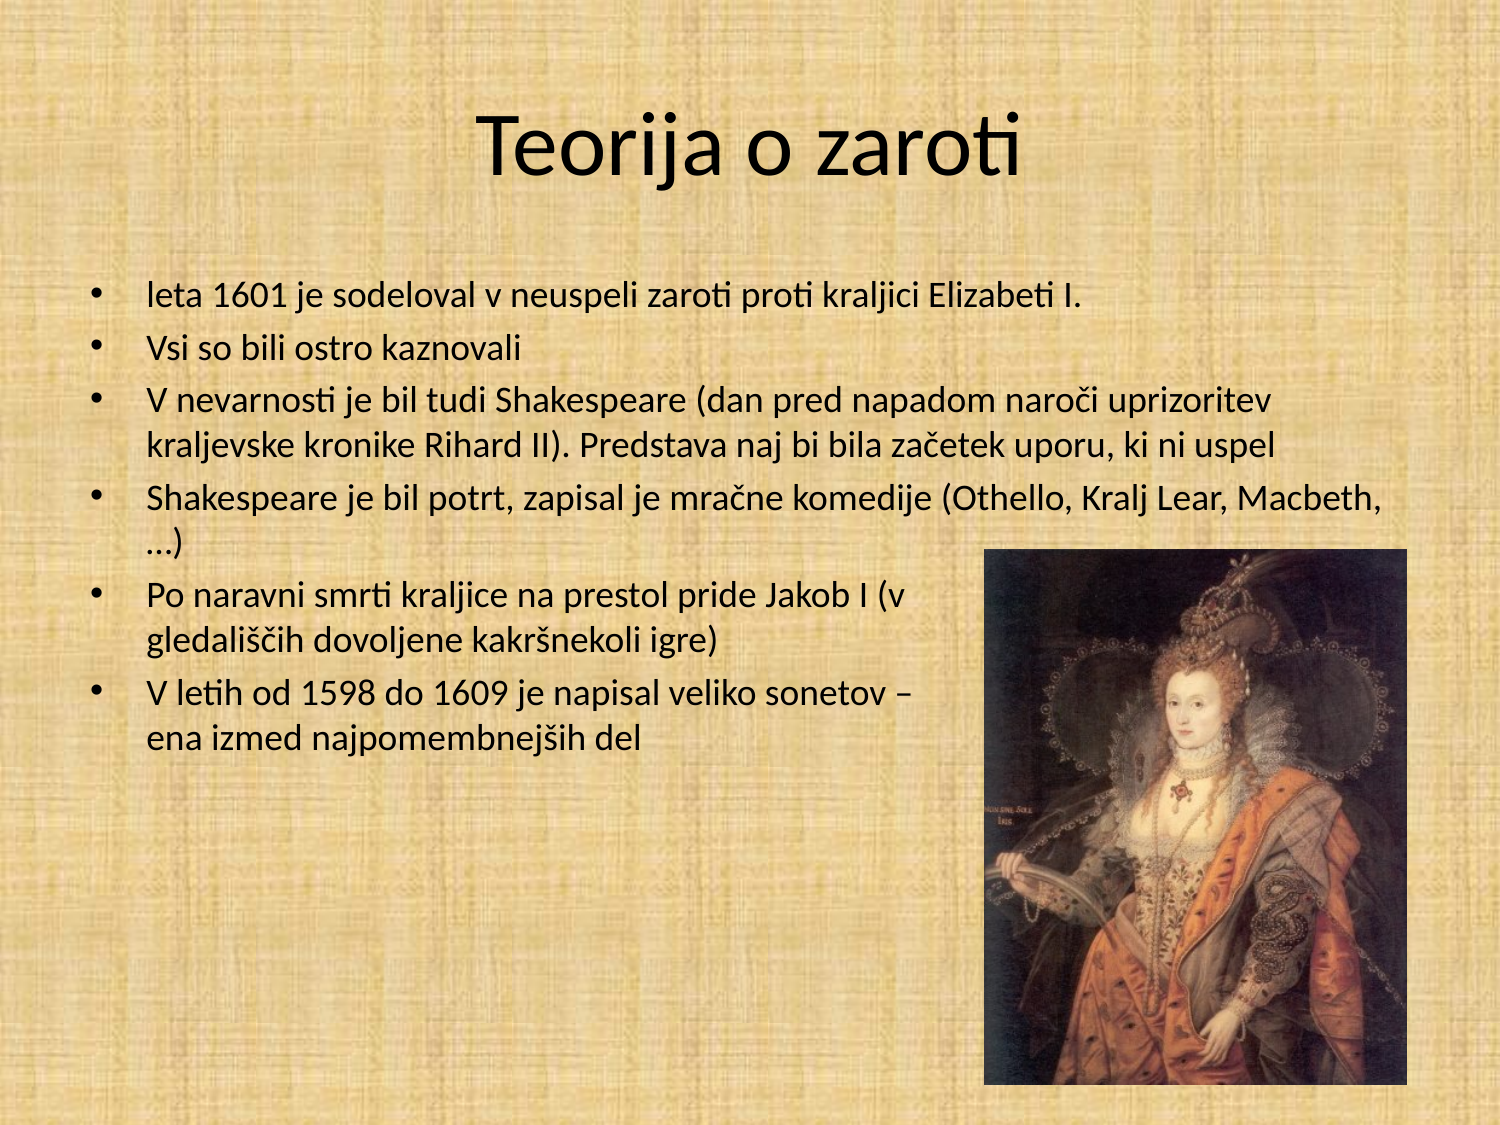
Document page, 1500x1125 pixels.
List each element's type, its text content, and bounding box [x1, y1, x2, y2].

list leta 1601 je sodeloval v neuspeli zaroti proti kraljici Elizabeti I. Vsi so bili ostro kaznovali V nevarnosti je bil tudi Shakespeare (dan pred napadom naroči uprizoritev kraljevske kronike Rihard II). Predstava naj bi bila začetek uporu, ki ni uspel Shakespeare je bil potrt, zapisal je mračne komedije (Othello, Kralj Lear, Macbeth,…) Po naravni smrti kraljice na prestol pride Jakob I (v gledališčih dovoljene kakršnekoli igre) V letih od 1598 do 1609 je napisal veliko sonetov – ena izmed najpomembnejših del [75, 262, 1425, 1005]
picture [0, 0, 1500, 1125]
title Teorija o zaroti [75, 45, 1425, 233]
